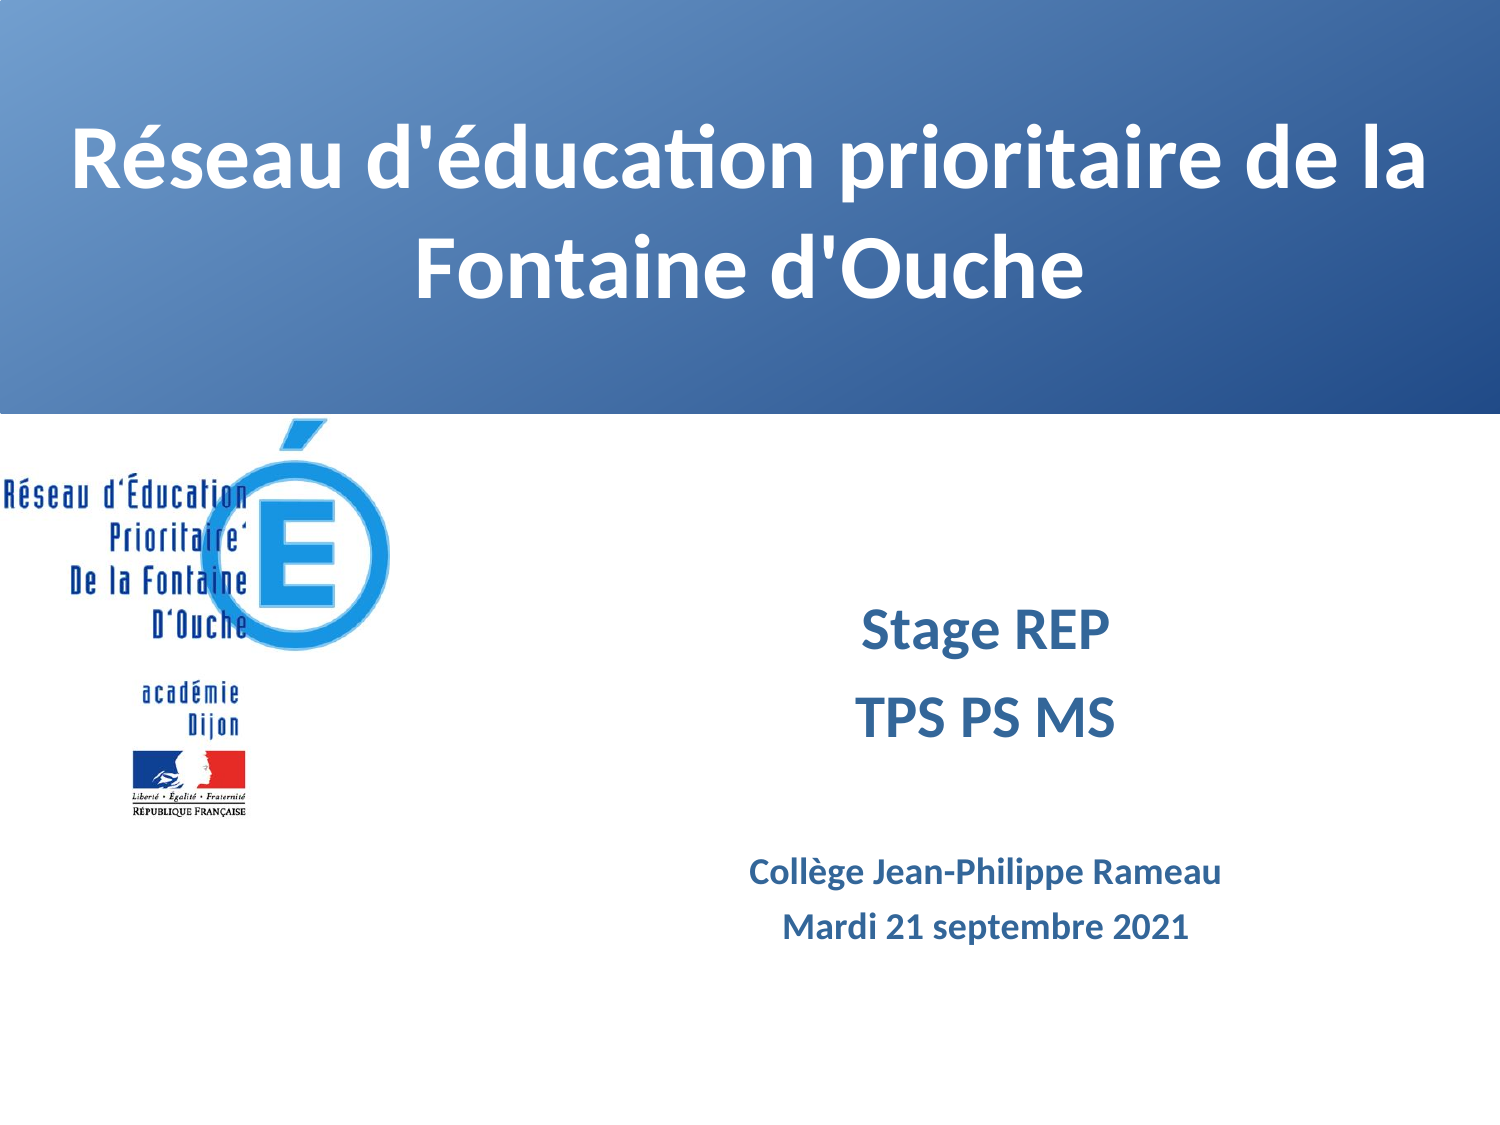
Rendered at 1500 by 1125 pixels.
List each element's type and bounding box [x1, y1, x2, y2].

picture [0, 414, 390, 827]
